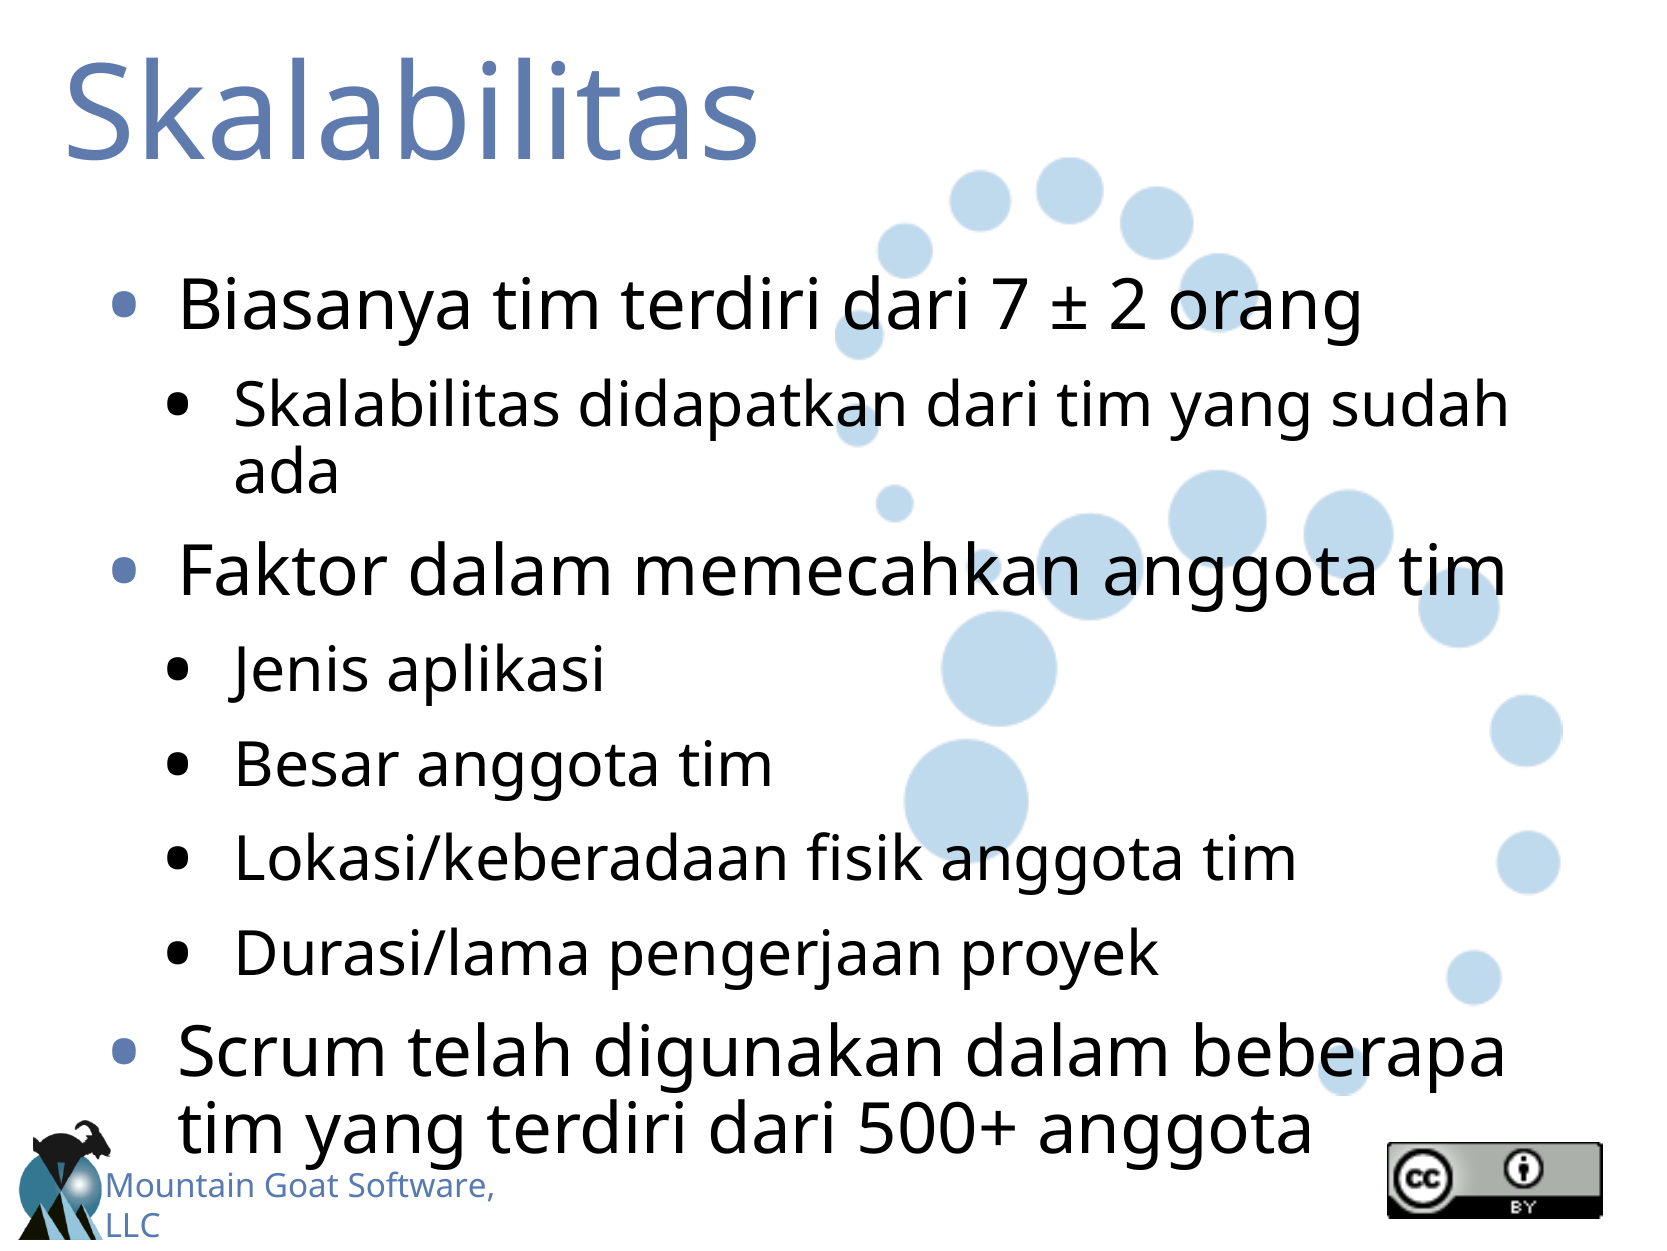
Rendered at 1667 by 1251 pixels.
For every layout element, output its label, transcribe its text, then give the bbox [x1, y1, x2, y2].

picture [835, 194, 1563, 262]
list Biasanya tim terdiri dari 7 ± 2 orang Skalabilitas didapatkan dari tim yang sudah ada Faktor dalam memecahkan anggota tim Jenis aplikasi Besar anggota tim Lokasi/keberadaan fisik anggota tim Durasi/lama pengerjaan proyek Scrum telah digunakan dalam beberapa tim yang terdiri dari 500+ anggota [56, 262, 1609, 1251]
picture [18, 1120, 56, 1240]
title Skalabilitas [56, 18, 1609, 194]
